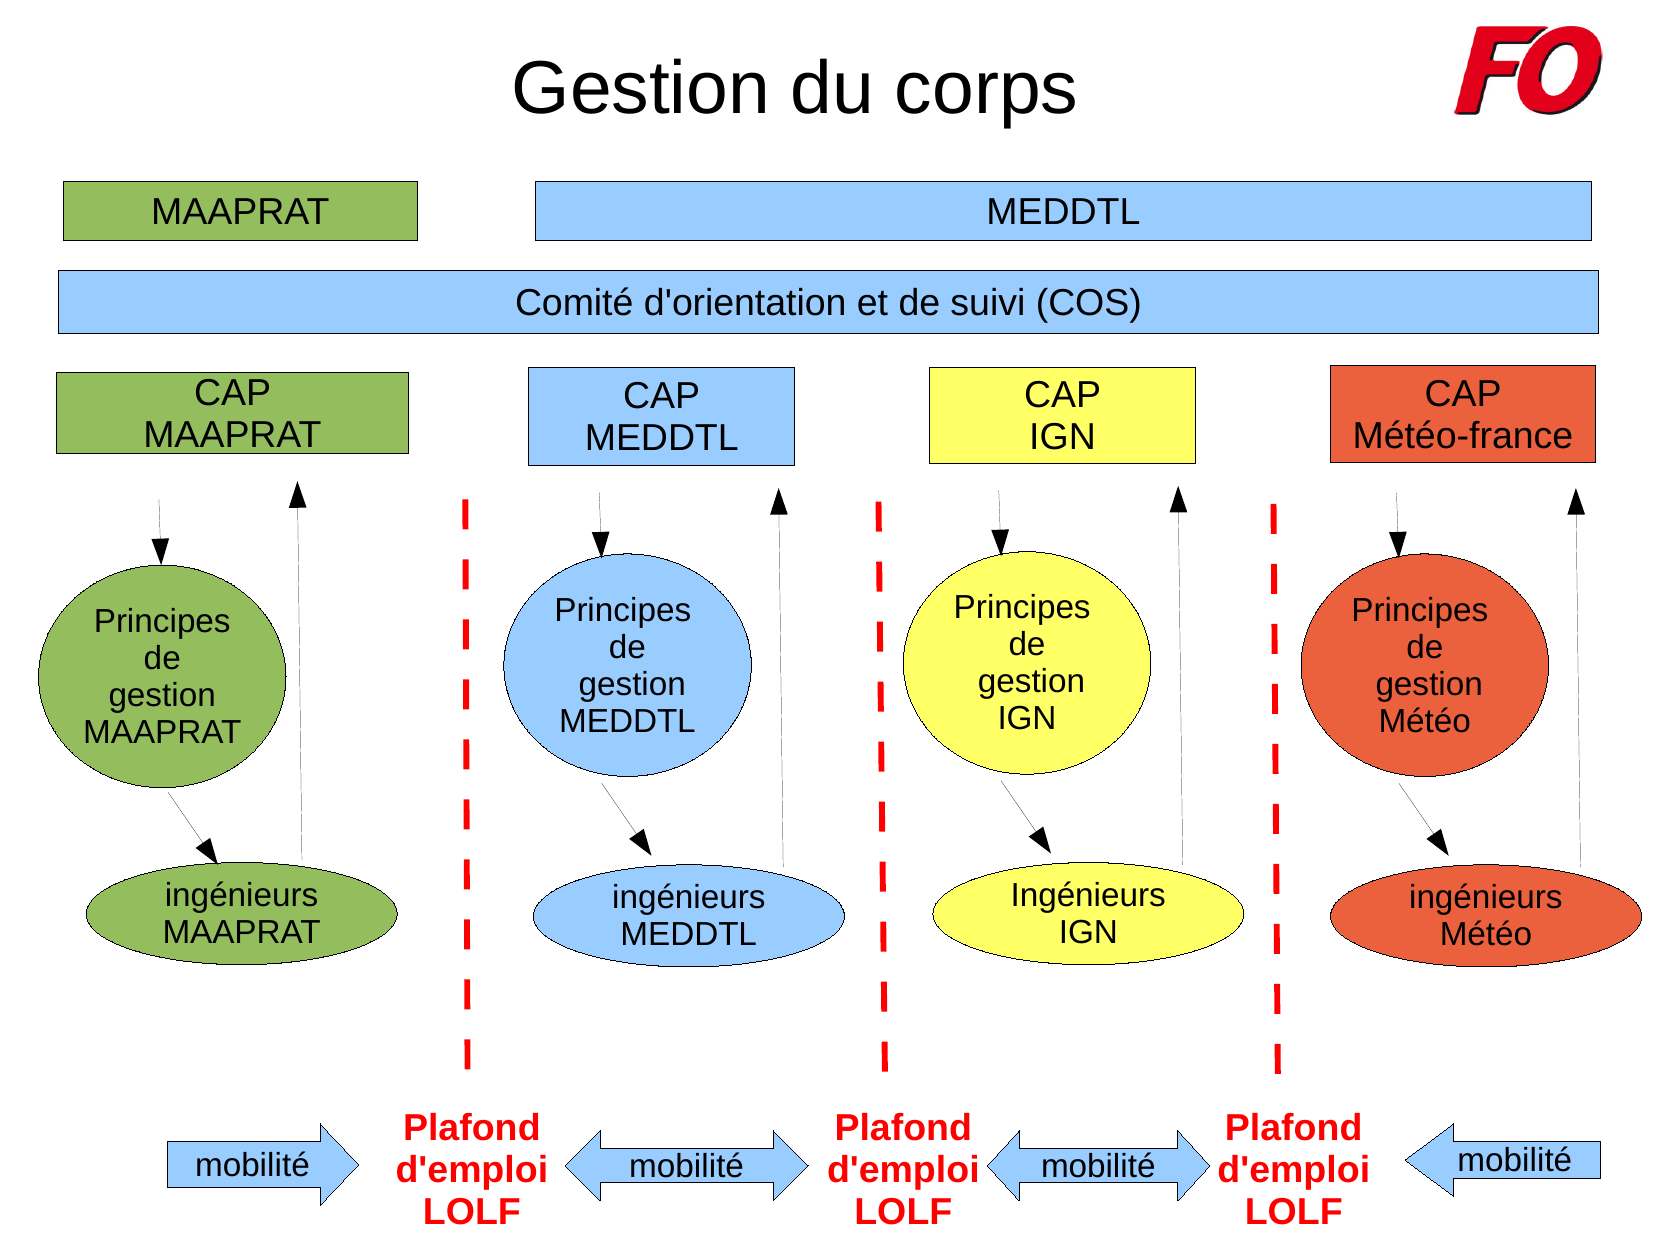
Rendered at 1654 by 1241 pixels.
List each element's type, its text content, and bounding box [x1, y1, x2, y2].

text_box Principes de gestion IGN [903, 551, 1151, 775]
text_box ingénieurs MEDDTL [533, 864, 845, 967]
text_box CAP IGN [929, 367, 1196, 464]
text_box ingénieurs Météo [1330, 864, 1642, 967]
text_box ingénieurs MAAPRAT [86, 862, 398, 965]
text_box CAP MAAPRAT [56, 372, 409, 454]
text_box MEDDTL [535, 181, 1592, 241]
picture [1454, 26, 1607, 117]
text_box Plafond d'emploi LOLF [345, 1099, 600, 1241]
text_box Ingénieurs IGN [932, 862, 1244, 965]
text_box Plafond d'emploi LOLF [776, 1099, 1031, 1241]
text_box Comité d'orientation et de suivi (COS) [58, 270, 1599, 334]
text_box mobilité [987, 1130, 1210, 1201]
text_box Principes de gestion Météo [1301, 553, 1549, 777]
text_box mobilité [565, 1130, 809, 1201]
text_box Principes de gestion MEDDTL [503, 553, 752, 777]
text_box mobilité [1405, 1123, 1601, 1197]
text_box Plafond d'emploi LOLF [1166, 1099, 1422, 1241]
text_box Principes de gestion MAAPRAT [38, 565, 287, 788]
text_box CAP Météo-france [1330, 365, 1596, 463]
title Gestion du corps [381, 16, 1210, 159]
text_box CAP MEDDTL [528, 367, 795, 466]
text_box mobilité [167, 1123, 359, 1206]
text_box MAAPRAT [63, 181, 418, 241]
